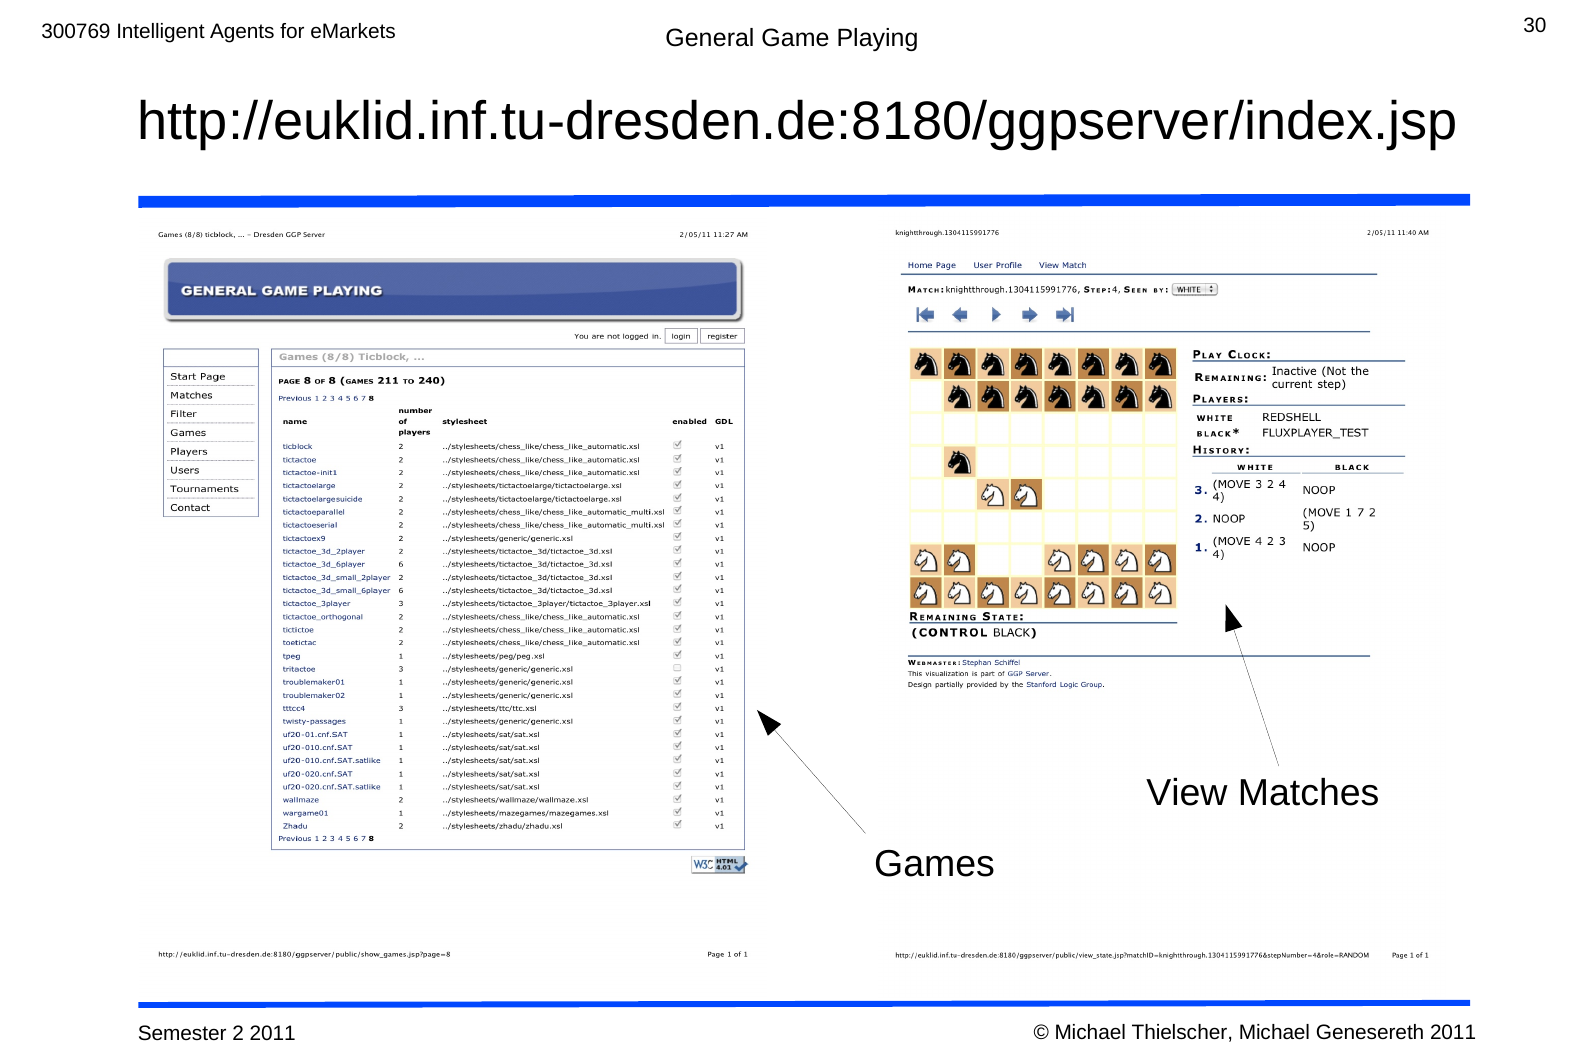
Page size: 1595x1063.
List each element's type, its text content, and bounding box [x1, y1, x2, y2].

text_box Games [874, 842, 996, 893]
picture [139, 214, 767, 997]
picture [878, 212, 1446, 998]
title http://euklid.inf.tu-dresden.de:8180/ggpserver/index.jsp [114, 51, 1476, 190]
text_box View Matches [1146, 771, 1380, 814]
